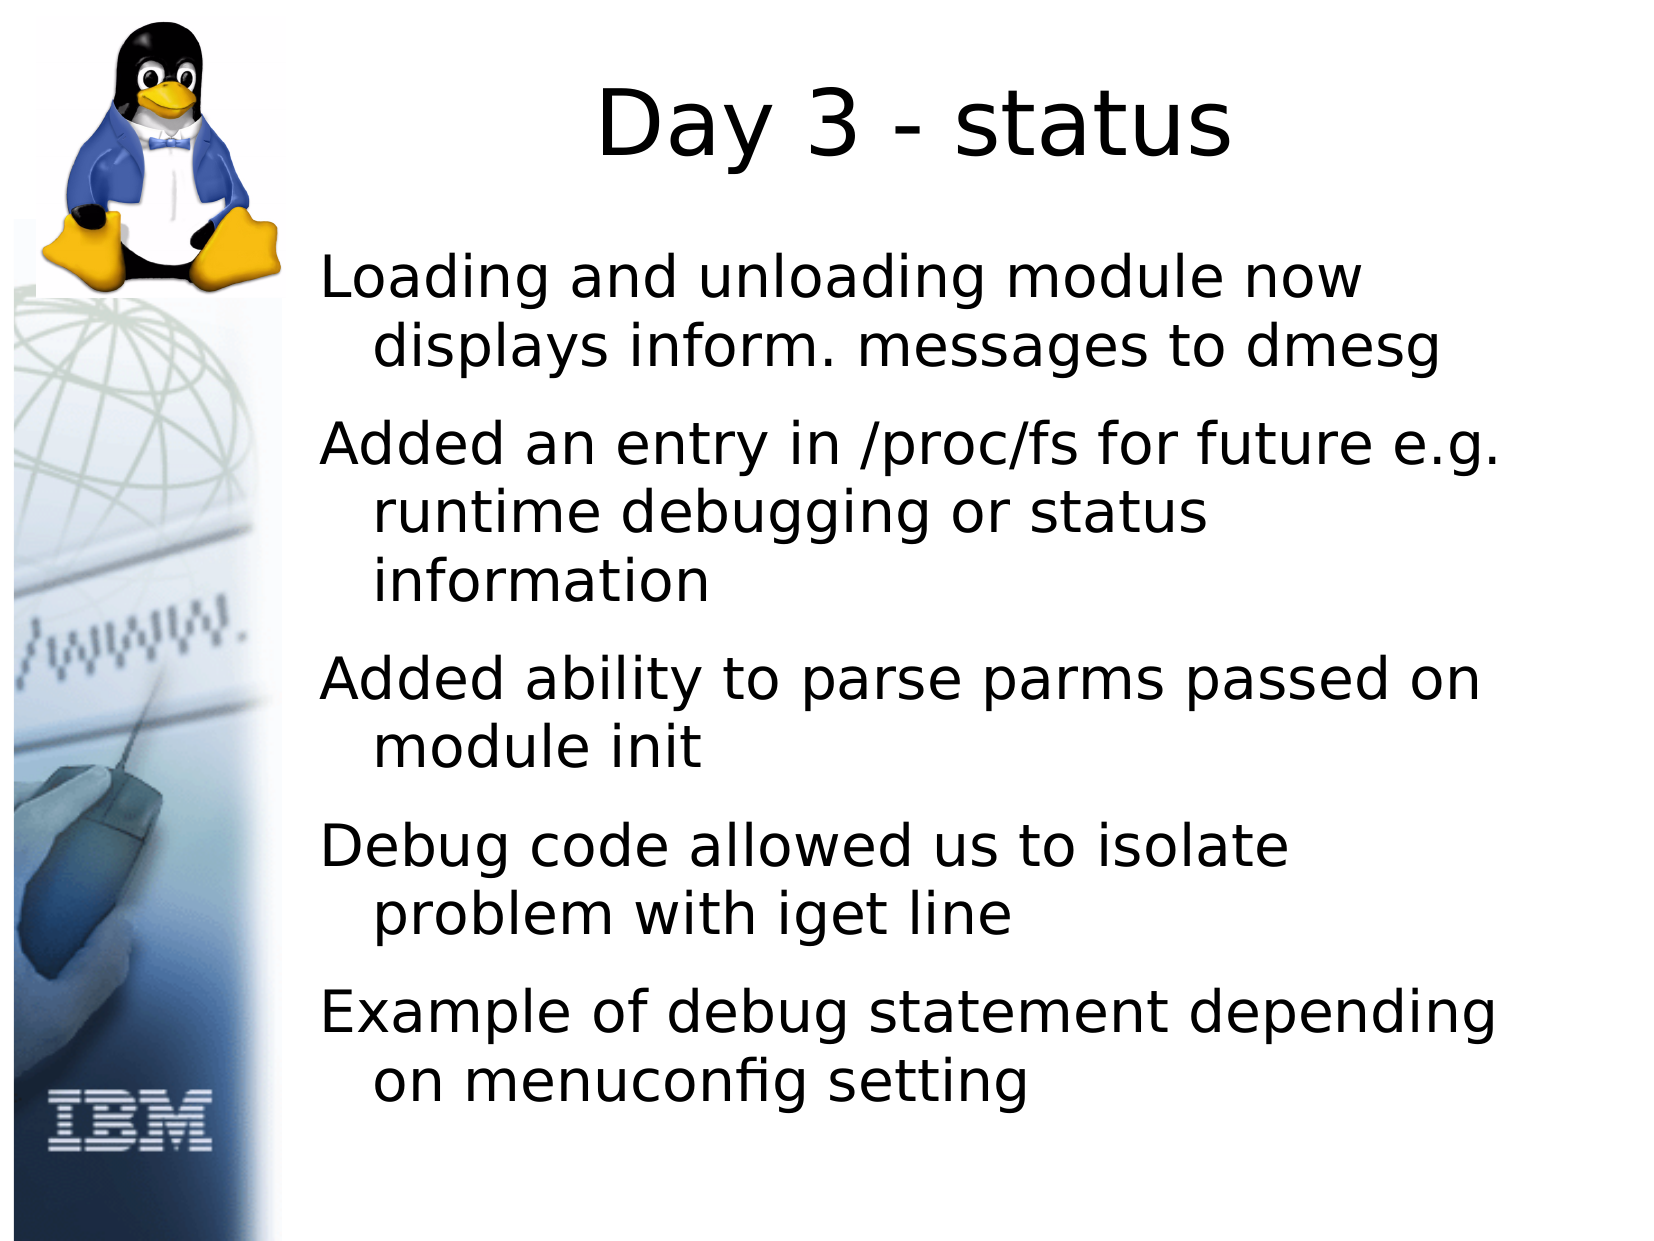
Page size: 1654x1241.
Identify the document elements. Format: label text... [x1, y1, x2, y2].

title Day 3 - status [301, 39, 1528, 209]
list Loading and unloading module now displays inform. messages to dmesg Added an entry in /proc/fs for future e.g. runtime debugging or status information Added ability to parse parms passed on module init Debug code allowed us to isolate problem with iget line Example of debug statement depending on menuconfig setting [301, 243, 1520, 1182]
